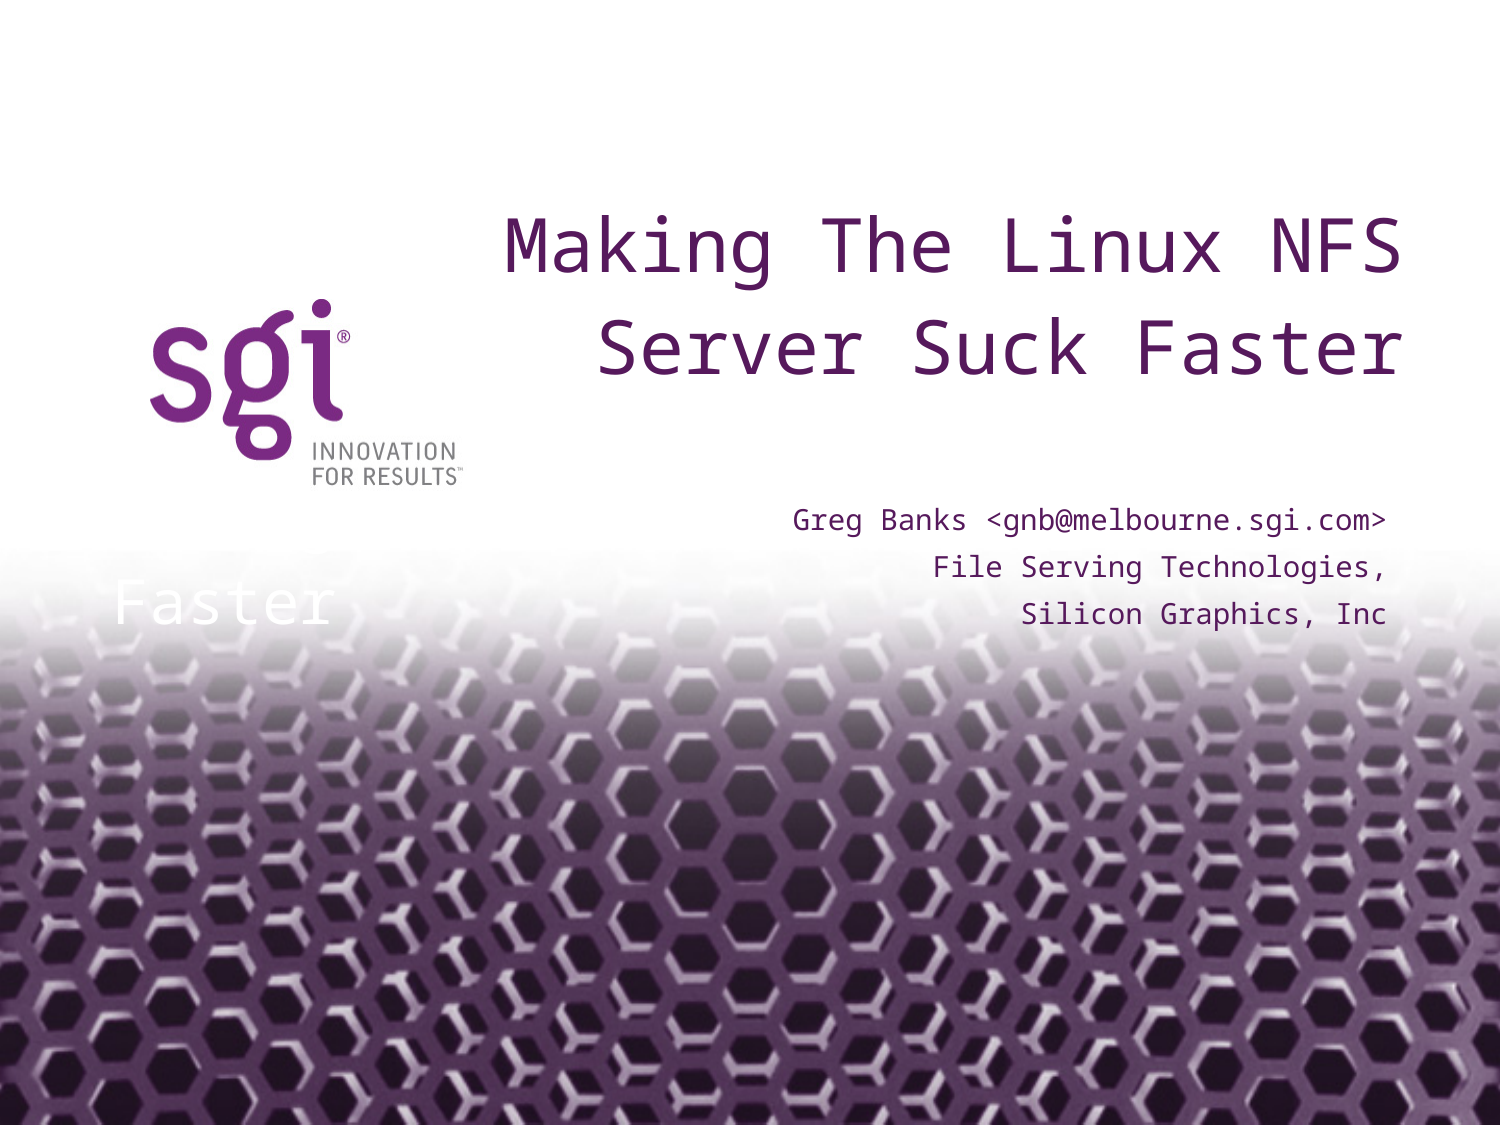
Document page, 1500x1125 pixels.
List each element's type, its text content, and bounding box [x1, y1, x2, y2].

title Making the Linux NFS Server Suck Faster [112, 482, 1388, 633]
subtitle Greg Banks <gnb@melbourne.sgi.com> File Serving Technologies, Silicon Graphics, Inc [337, 501, 1388, 677]
picture [0, 0, 1500, 1125]
text_box Making The Linux NFS Server Suck Faster [354, 196, 1405, 392]
